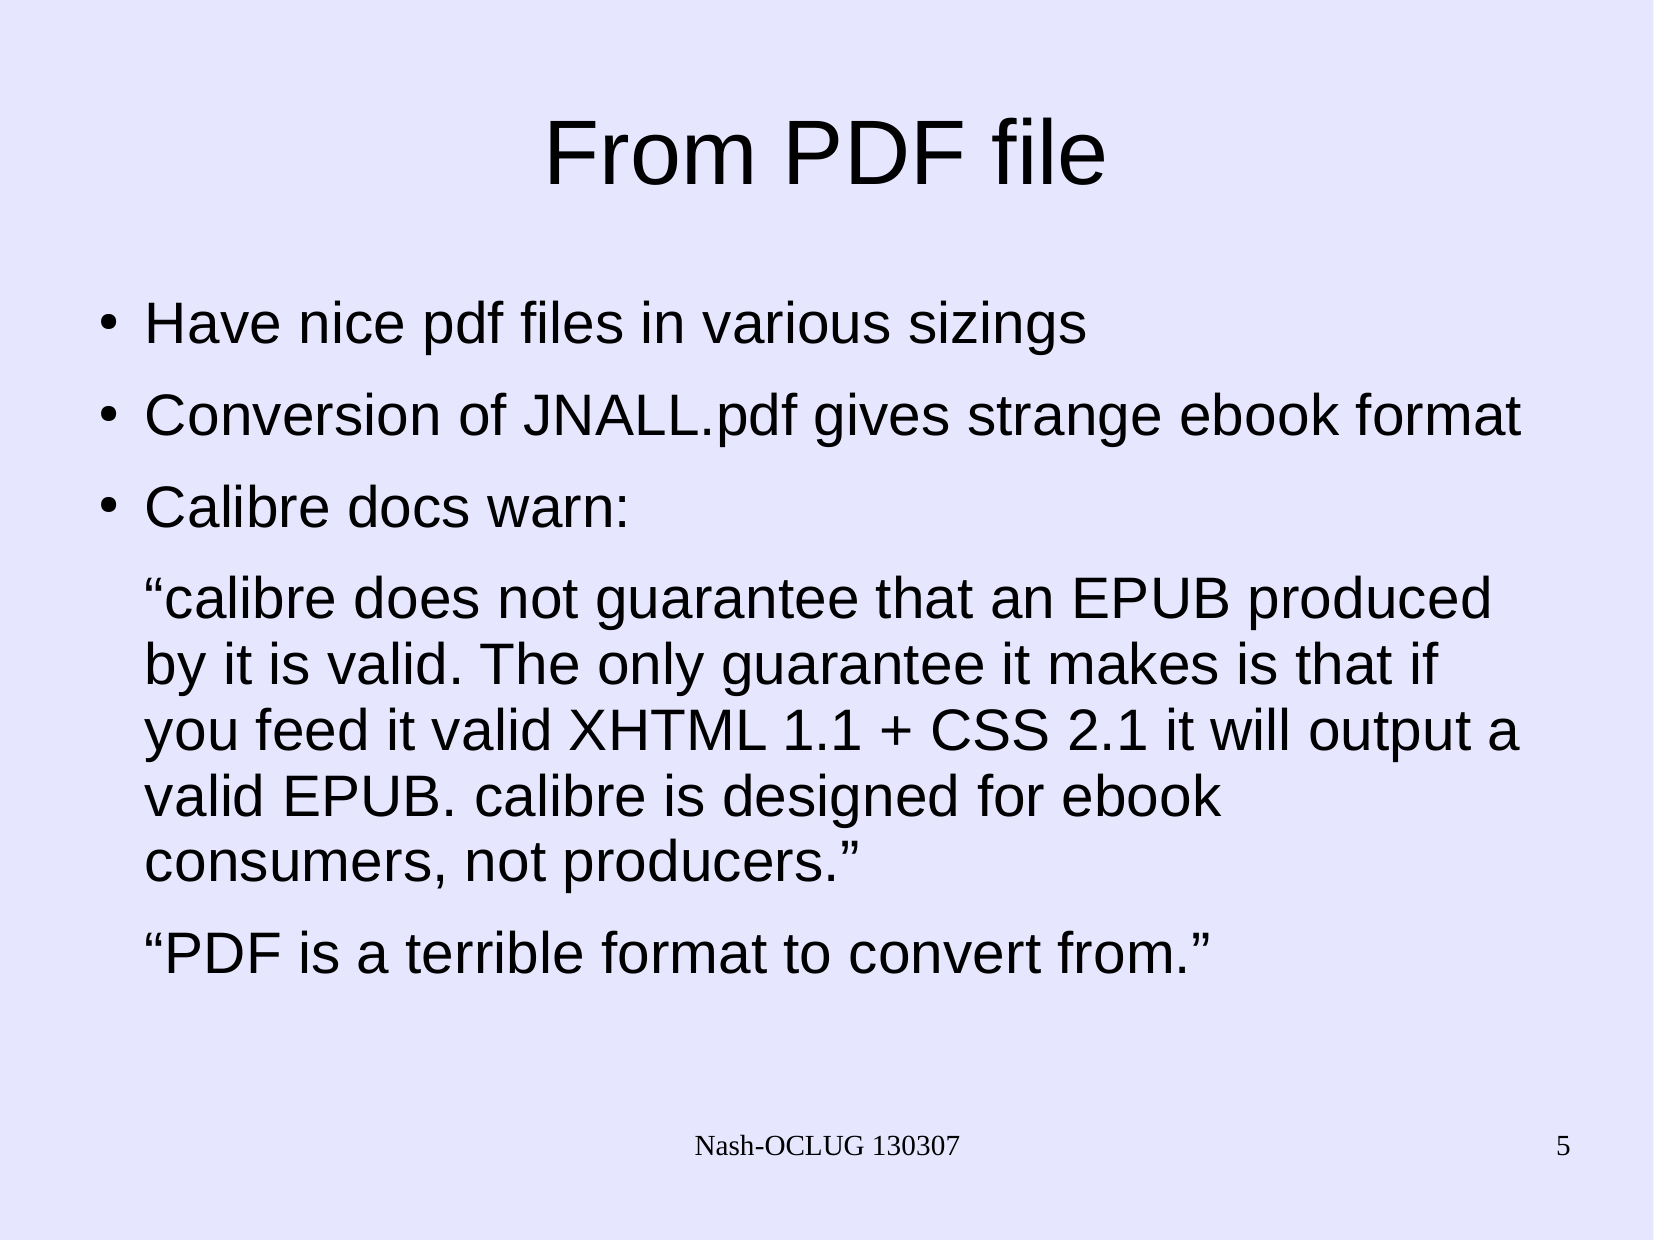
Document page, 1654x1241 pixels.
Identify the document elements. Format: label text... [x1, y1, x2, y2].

list Have nice pdf files in various sizings Conversion of JNALL.pdf gives strange ebook format Calibre docs warn: “calibre does not guarantee that an EPUB produced by it is valid. The only guarantee it makes is that if you feed it valid XHTML 1.1 + CSS 2.1 it will output a valid EPUB. calibre is designed for ebook consumers, not producers.” “PDF is a terrible format to convert from.” [82, 290, 1538, 1010]
title From PDF file [82, 49, 1571, 257]
